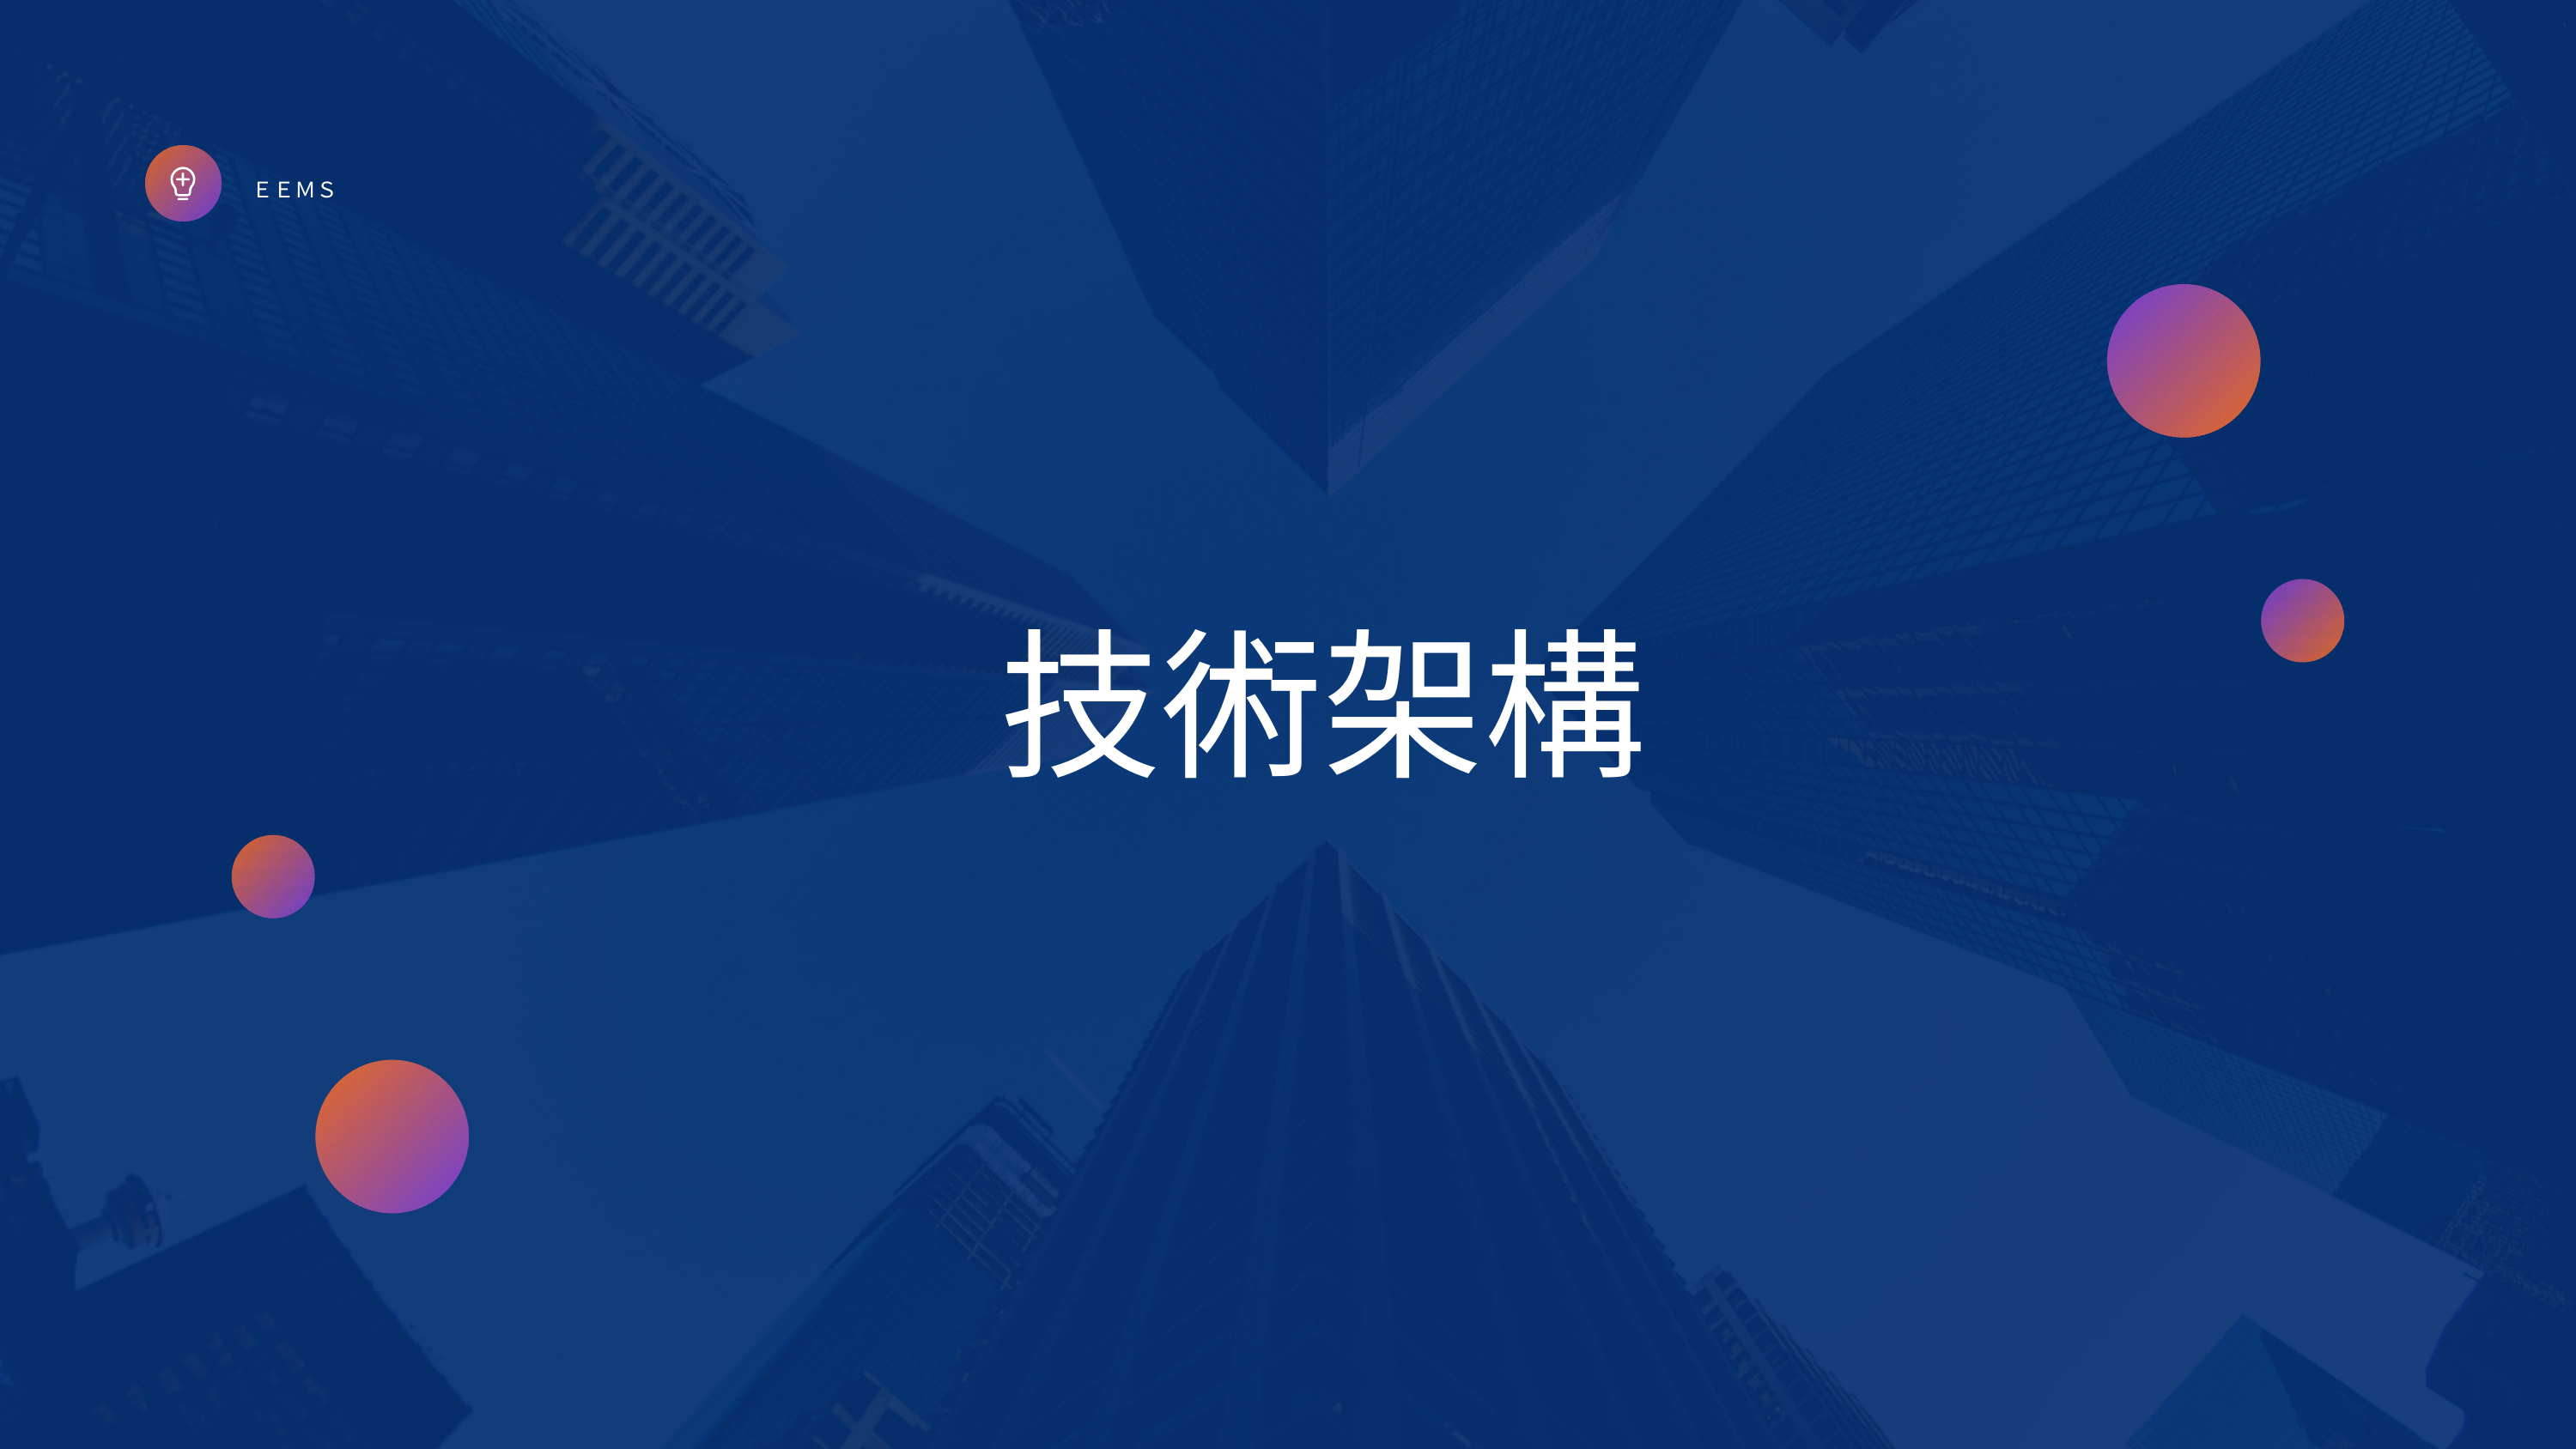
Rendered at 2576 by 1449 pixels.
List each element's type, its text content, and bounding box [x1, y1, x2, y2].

text_box 技術架構 [511, 571, 2136, 784]
text_box ＥＥＭＳ [252, 172, 497, 200]
picture [0, 0, 2576, 1449]
